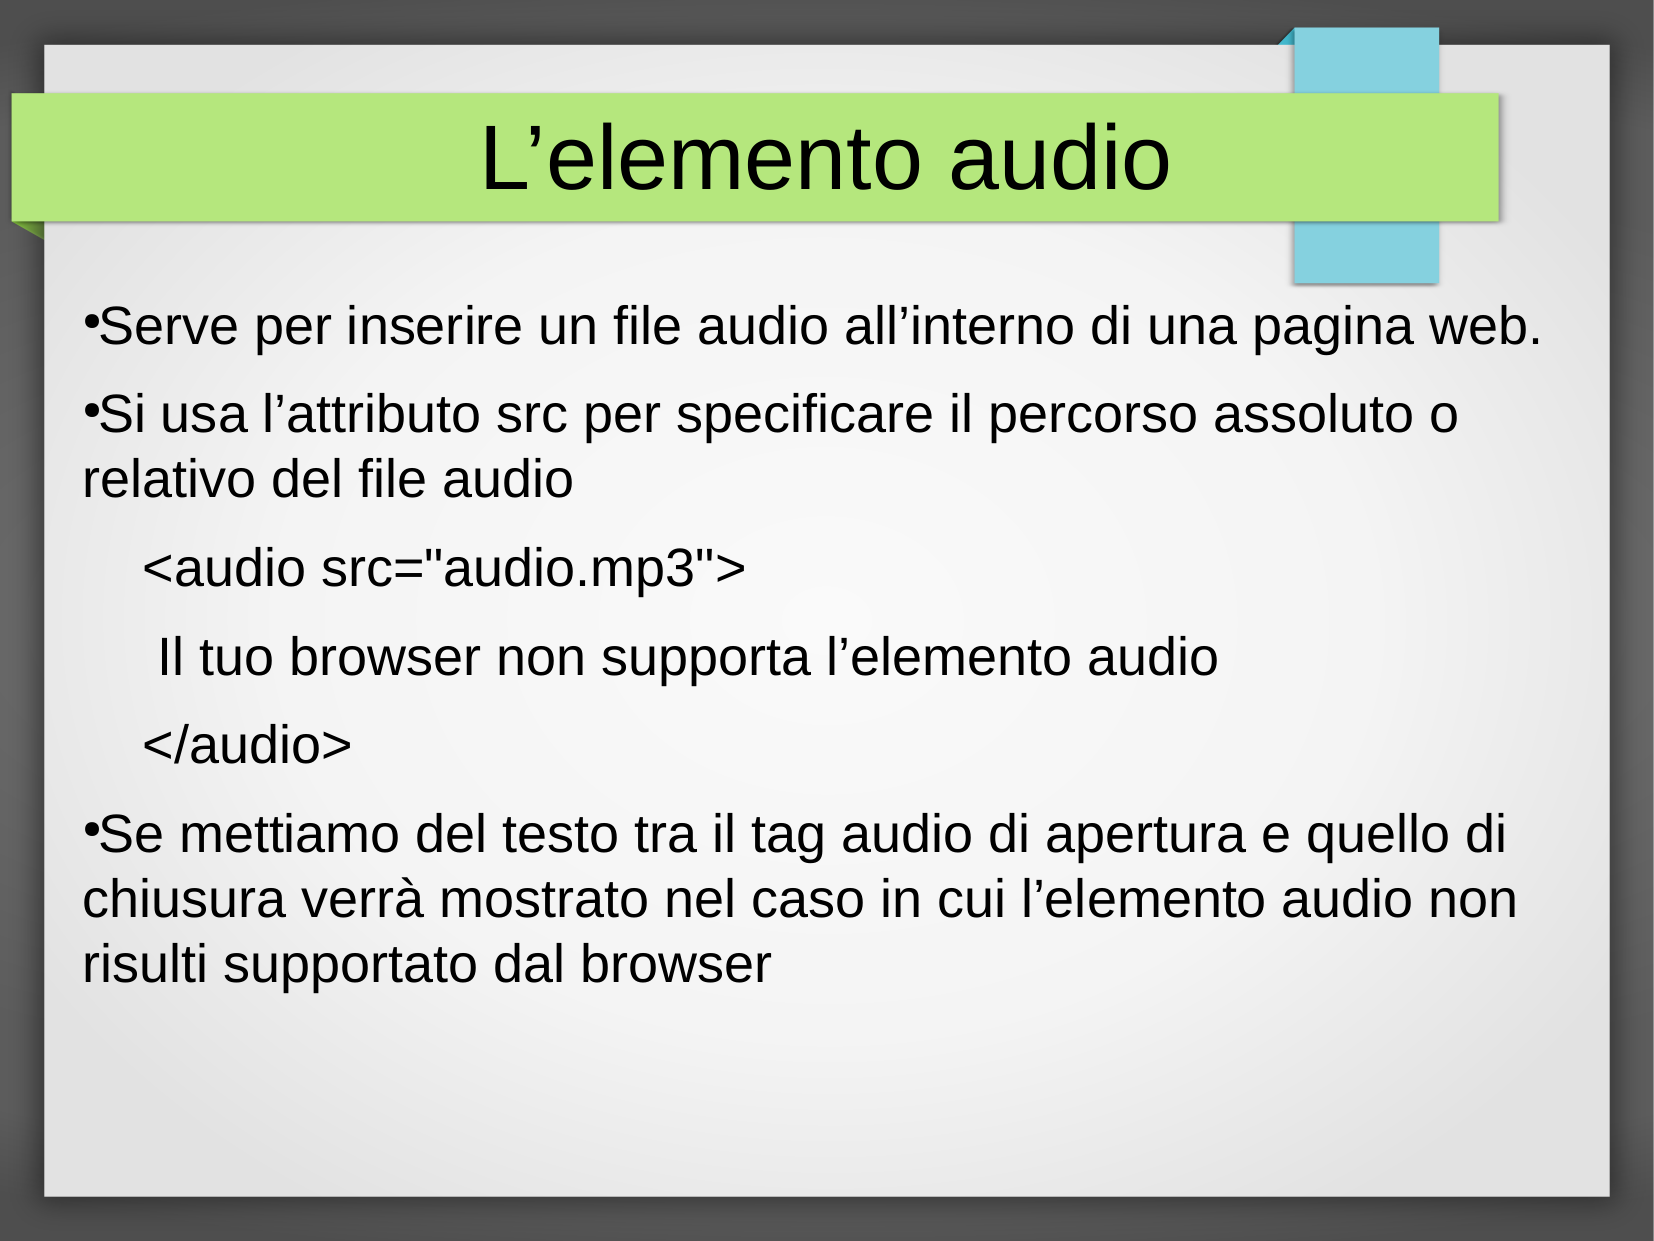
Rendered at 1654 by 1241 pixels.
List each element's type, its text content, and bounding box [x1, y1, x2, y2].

title L’elemento audio [82, 49, 1571, 257]
picture [0, 0, 1654, 1241]
list Serve per inserire un file audio all’interno di una pagina web. Si usa l’attributo src per specificare il percorso assoluto o relativo del file audio <audio src="audio.mp3"> Il tuo browser non supporta l’elemento audio </audio> Se mettiamo del testo tra il tag audio di apertura e quello di chiusura verrà mostrato nel caso in cui l’elemento audio non risulti supportato dal browser [82, 290, 1571, 1010]
